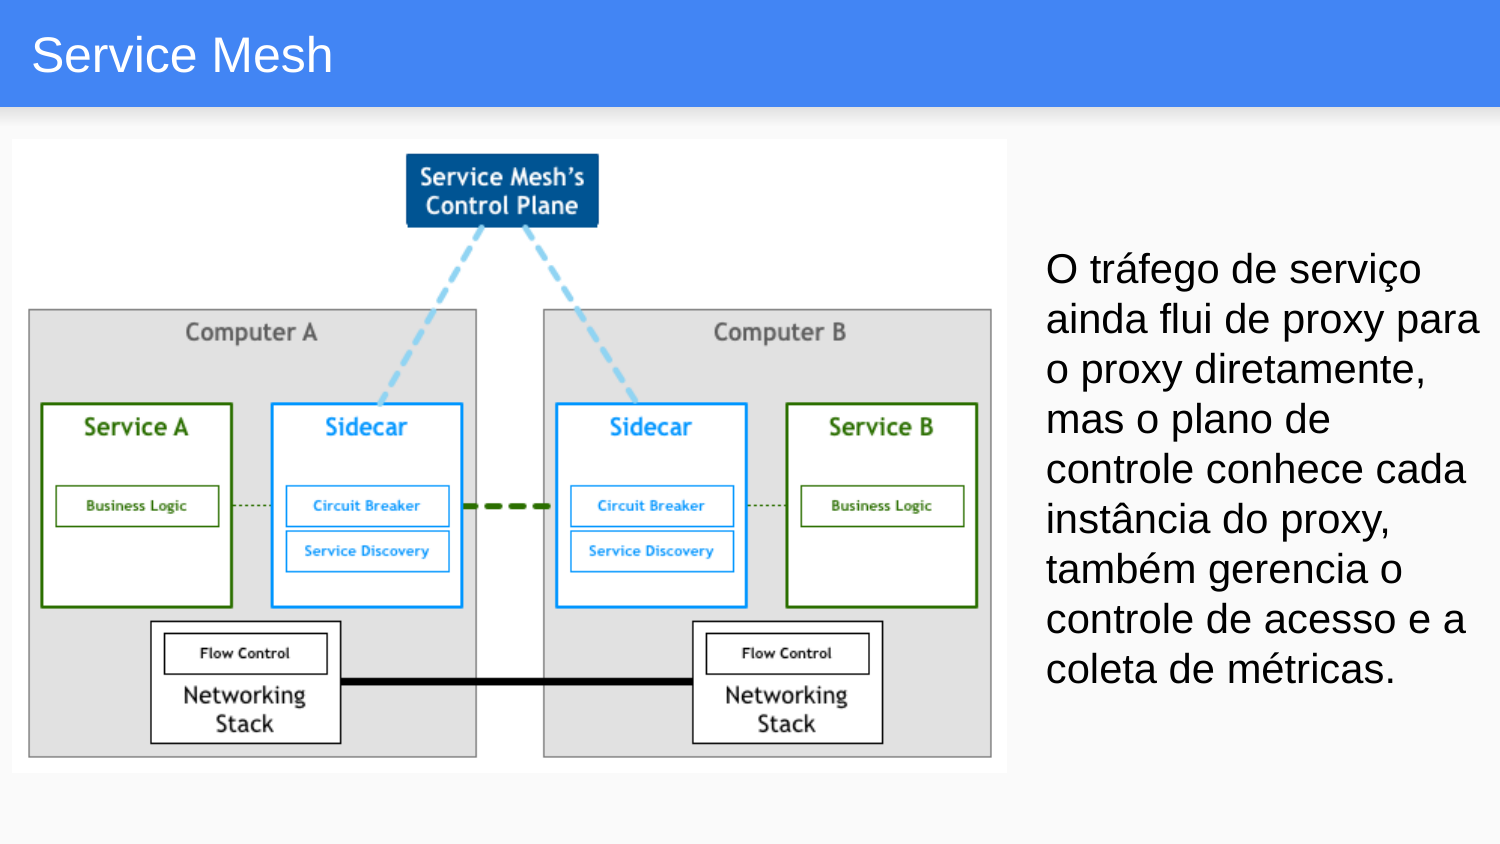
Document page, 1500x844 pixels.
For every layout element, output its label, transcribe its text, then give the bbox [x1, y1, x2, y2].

text_box O tráfego de serviço ainda flui de proxy para o proxy diretamente, mas o plano de controle conhece cada instância do proxy, também gerencia o controle de acesso e a coleta de métricas. [1032, 235, 1500, 652]
title Service Mesh [16, 2, 1464, 102]
picture [12, 139, 1007, 773]
